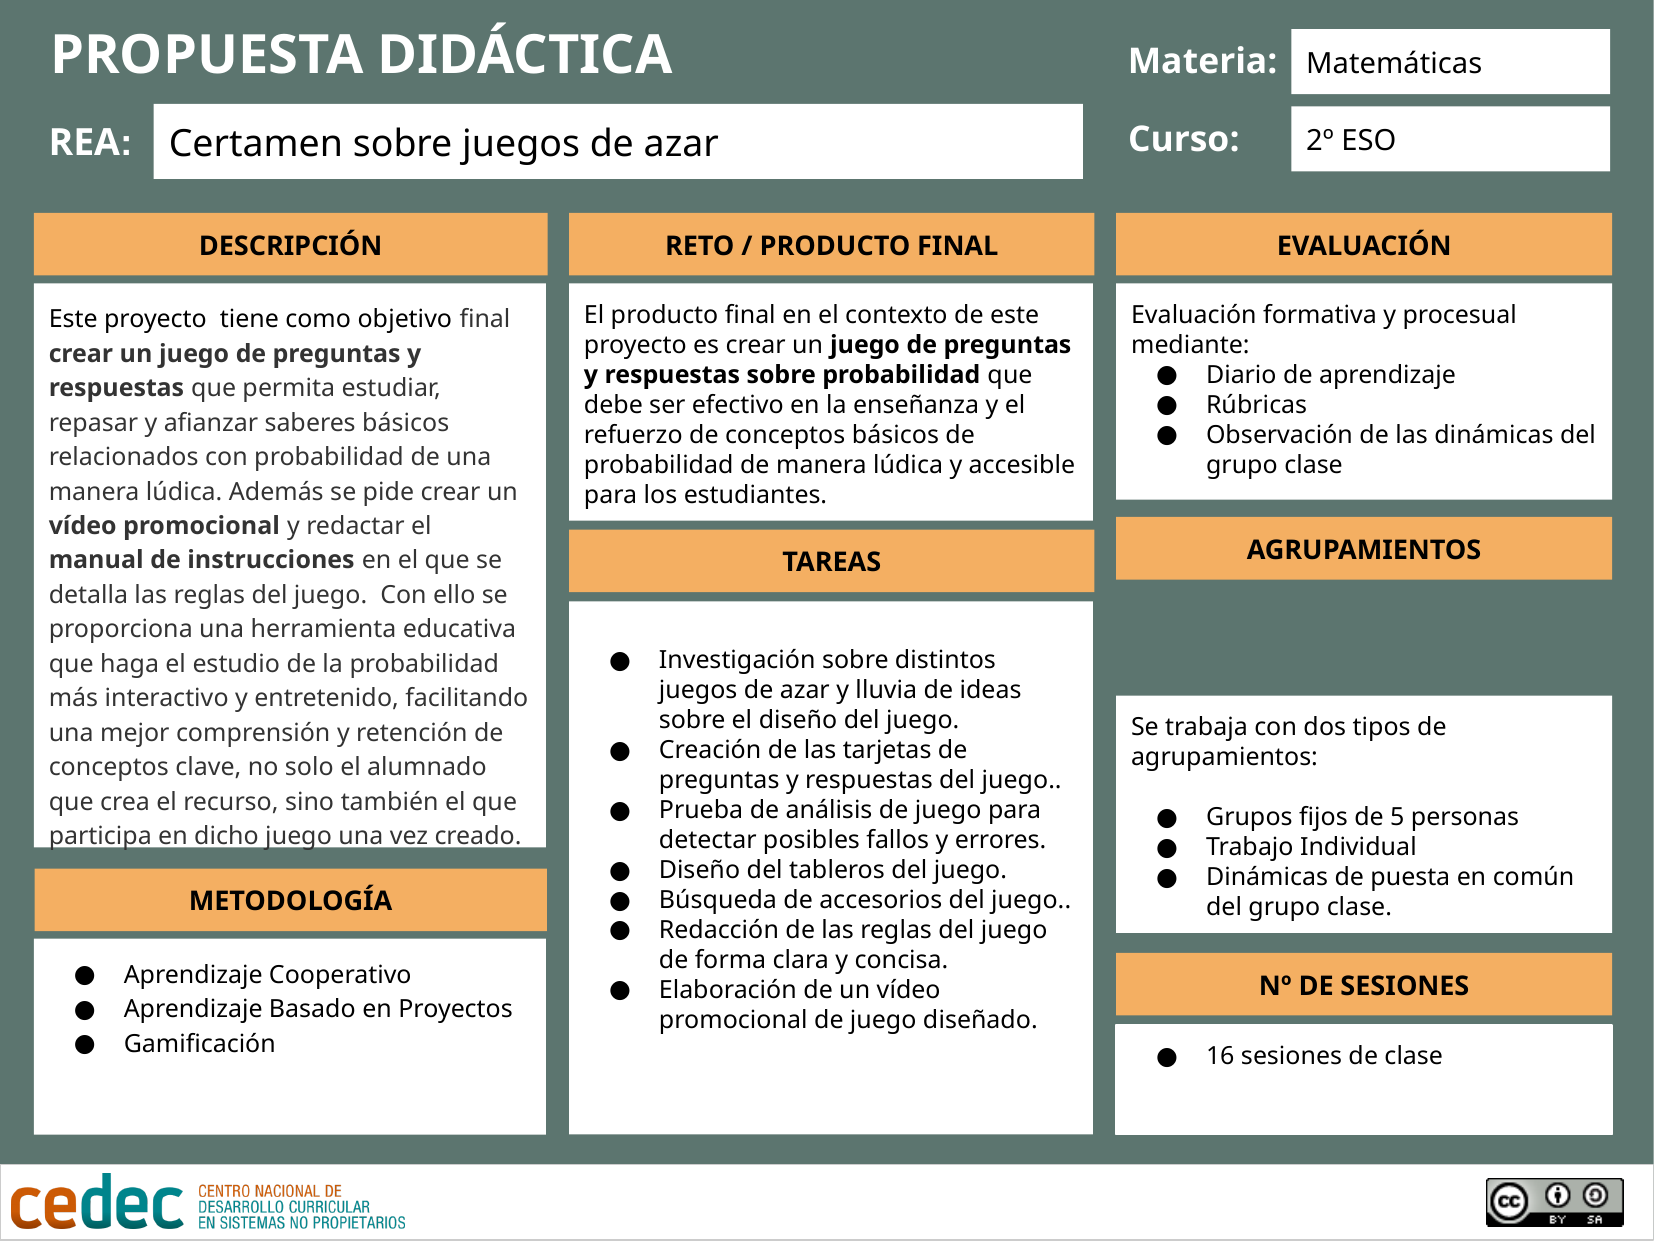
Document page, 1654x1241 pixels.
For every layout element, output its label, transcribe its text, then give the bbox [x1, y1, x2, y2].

text_box 2º ESO [1291, 106, 1611, 172]
text_box Curso: [1113, 109, 1303, 173]
picture [11, 1173, 405, 1229]
text_box METODOLOGÍA [34, 868, 547, 932]
text_box Aprendizaje Cooperativo Aprendizaje Basado en Proyectos Gamificación [33, 938, 546, 1135]
picture [1486, 1178, 1624, 1227]
text_box Evaluación formativa y procesual mediante: Diario de aprendizaje Rúbricas Observación de las dinámicas del grupo clase [1116, 283, 1613, 500]
text_box EVALUACIÓN [1116, 212, 1613, 276]
text_box Certamen sobre juegos de azar [153, 103, 1083, 179]
text_box AGRUPAMIENTOS [1116, 516, 1613, 580]
text_box DESCRIPCIÓN [33, 212, 548, 276]
text_box Nº DE SESIONES [1116, 952, 1613, 1016]
text_box [0, 1164, 1654, 1241]
text_box 16 sesiones de clase [1116, 1024, 1613, 1135]
text_box Materia: [1113, 30, 1291, 94]
text_box PROPUESTA DIDÁCTICA [35, 11, 1028, 110]
text_box RETO / PRODUCTO FINAL [569, 212, 1095, 276]
text_box Investigación sobre distintos juegos de azar y lluvia de ideas sobre el diseño del juego. Creación de las tarjetas de preguntas y respuestas del juego.. Prueba de análisis de juego para detectar posibles fallos y errores. Diseño del tableros del juego. Búsqueda de accesorios del juego.. Redacción de las reglas del juego de forma clara y concisa. Elaboración de un vídeo promocional de juego diseñado. [569, 601, 1093, 1135]
text_box Matemáticas [1291, 29, 1611, 95]
text_box Se trabaja con dos tipos de agrupamientos: Grupos fijos de 5 personas Trabajo Individual Dinámicas de puesta en común del grupo clase. [1116, 695, 1613, 933]
text_box El producto final en el contexto de este proyecto es crear un juego de preguntas y respuestas sobre probabilidad que debe ser efectivo en la enseñanza y el refuerzo de conceptos básicos de probabilidad de manera lúdica y accesible para los estudiantes. [569, 283, 1093, 521]
text_box TAREAS [569, 529, 1095, 593]
text_box Este proyecto tiene como objetivo final crear un juego de preguntas y respuestas que permita estudiar, repasar y afianzar saberes básicos relacionados con probabilidad de una manera lúdica. Además se pide crear un vídeo promocional y redactar el manual de instrucciones en el que se detalla las reglas del juego. Con ello se proporciona una herramienta educativa que haga el estudio de la probabilidad más interactivo y entretenido, facilitando una mejor comprensión y retención de conceptos clave, no solo el alumnado que crea el recurso, sino también el que participa en dicho juego una vez creado. [33, 283, 546, 848]
text_box REA: [33, 110, 153, 174]
